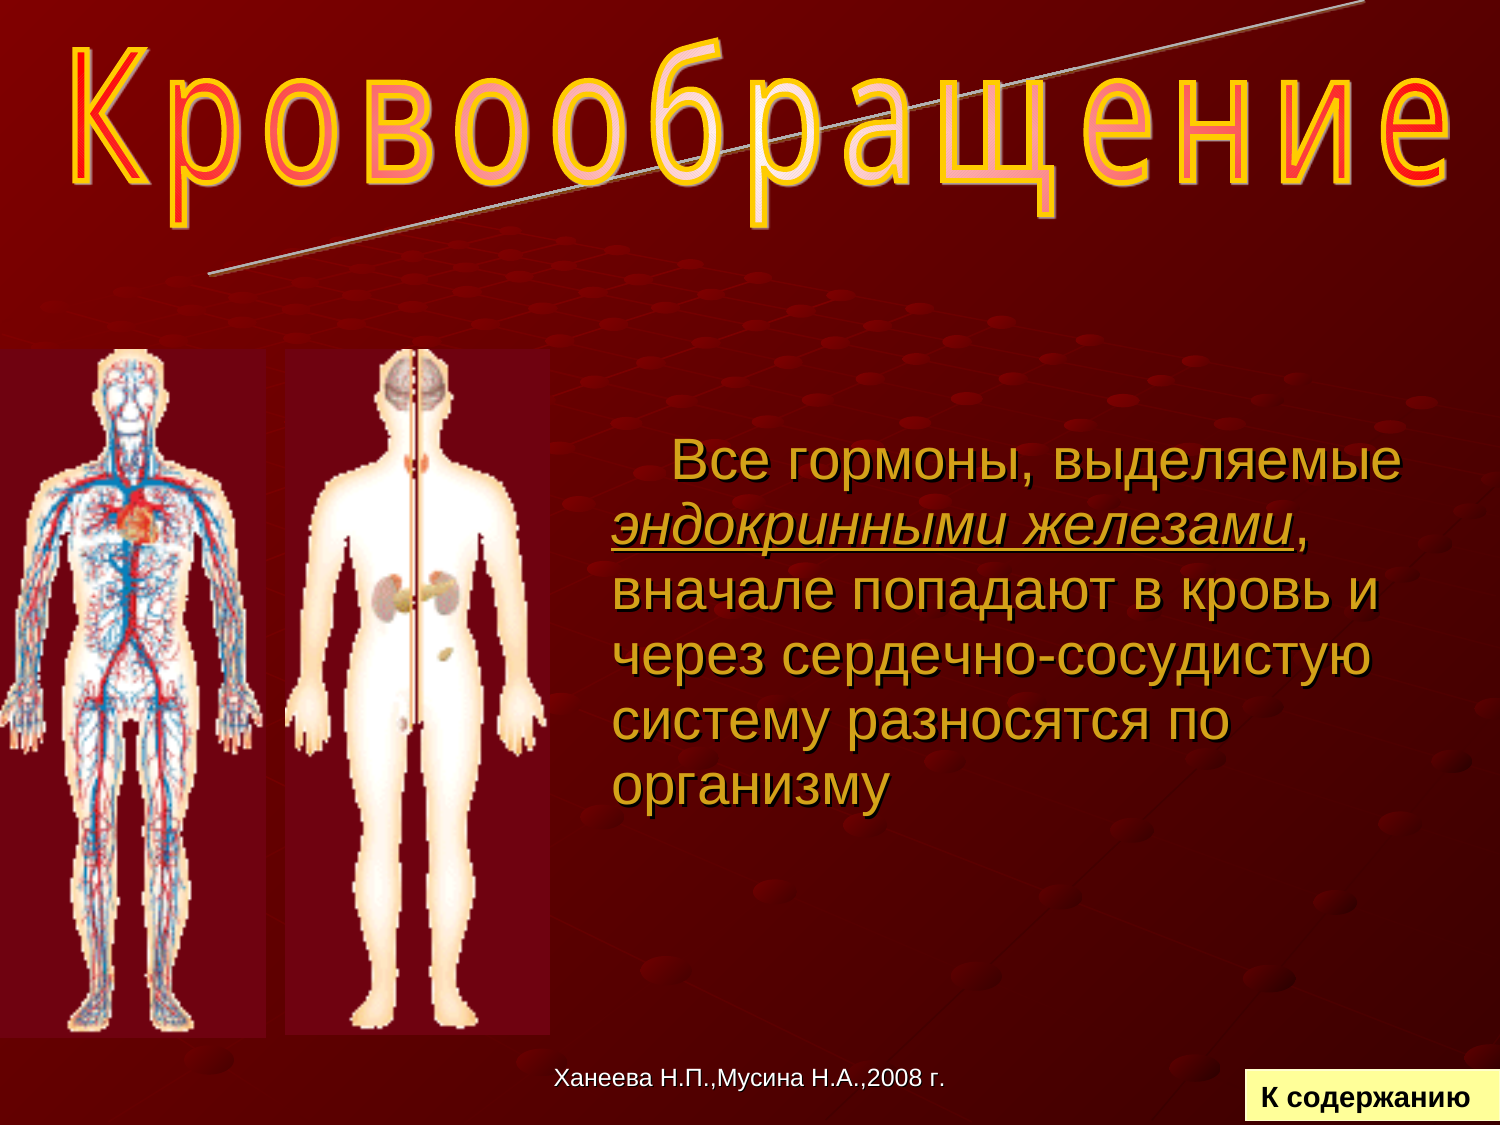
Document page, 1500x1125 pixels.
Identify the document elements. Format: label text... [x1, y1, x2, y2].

title Все гормоны, выделяемые эндокринными железами, вначале попадают в кровь и через сердечно-сосудистую систему разносятся по организму [596, 350, 1459, 894]
text_box Кровообращение [846, 80, 905, 183]
text_box Кровообращение [752, 80, 817, 225]
text_box Кровообращение [942, 82, 1052, 215]
text_box Кровообращение [1086, 80, 1148, 183]
picture [0, 349, 266, 1038]
text_box Кровообращение [1283, 82, 1347, 181]
text_box Кровообращение [1181, 82, 1245, 181]
text_box Кровообращение [172, 80, 237, 225]
picture [285, 349, 550, 1035]
text_box Кровообращение [457, 80, 525, 183]
text_box Кровообращение [267, 80, 335, 183]
text_box Кровообращение [369, 82, 430, 181]
text_box Кровообращение [75, 49, 146, 181]
text_box Кровообращение [555, 80, 623, 183]
text_box Кровообращение [653, 40, 719, 183]
text_box К содержанию [1246, 1070, 1500, 1121]
text_box Кровообращение [1383, 80, 1445, 183]
